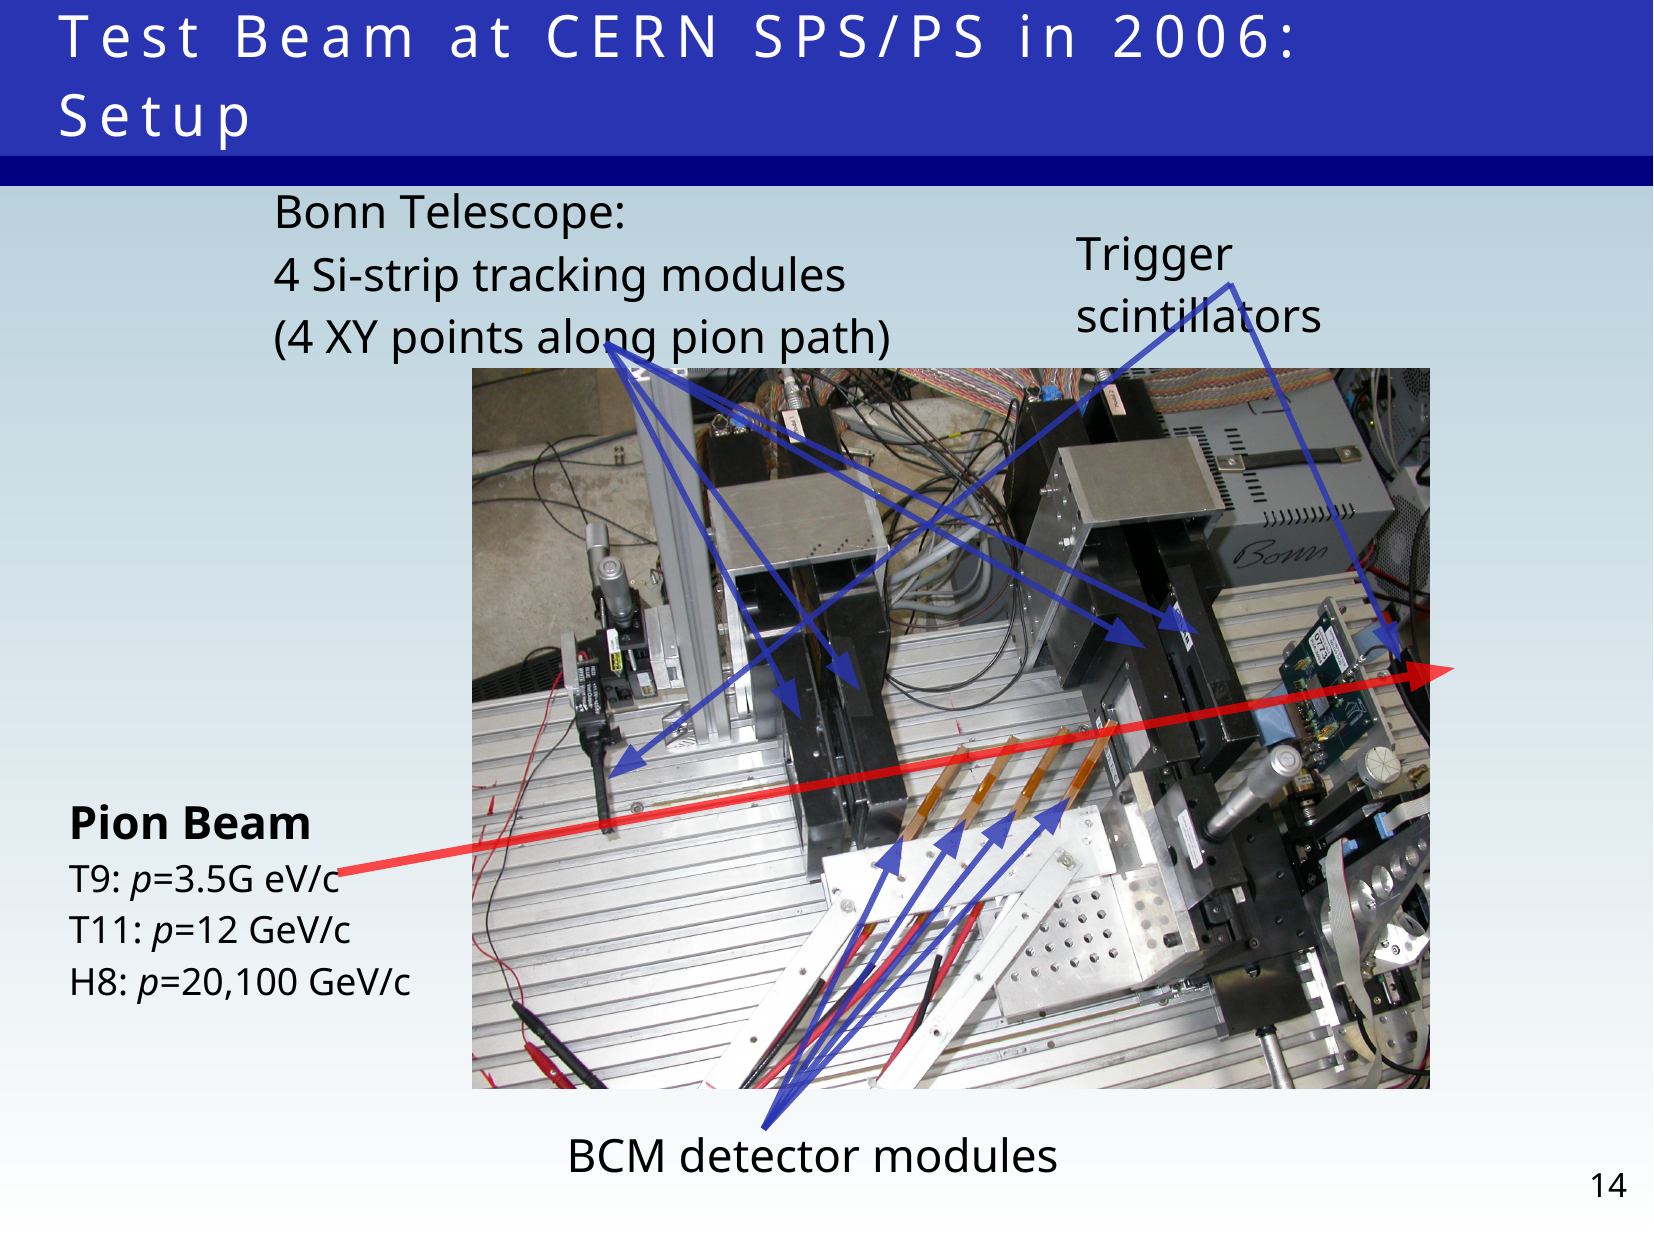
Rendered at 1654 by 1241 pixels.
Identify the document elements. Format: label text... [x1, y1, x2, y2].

subtitle Pion Beam T9: p=3.5G eV/c T11: p=12 GeV/c H8: p=20,100 GeV/c [0, 839, 472, 1065]
picture [629, 368, 921, 614]
picture [472, 368, 1430, 843]
picture [666, 368, 1118, 505]
text_box Bonn Telescope: 4 Si-strip tracking modules (4 XY points along pion path) [258, 172, 918, 353]
text_box Trigger scintillators [1061, 213, 1490, 284]
picture [633, 388, 802, 647]
picture [472, 682, 1430, 1089]
picture [724, 405, 939, 520]
text_box BCM detector modules [551, 1116, 1037, 1187]
title Test Beam at CERN SPS/PS in 2006: Setup [58, 0, 1613, 149]
